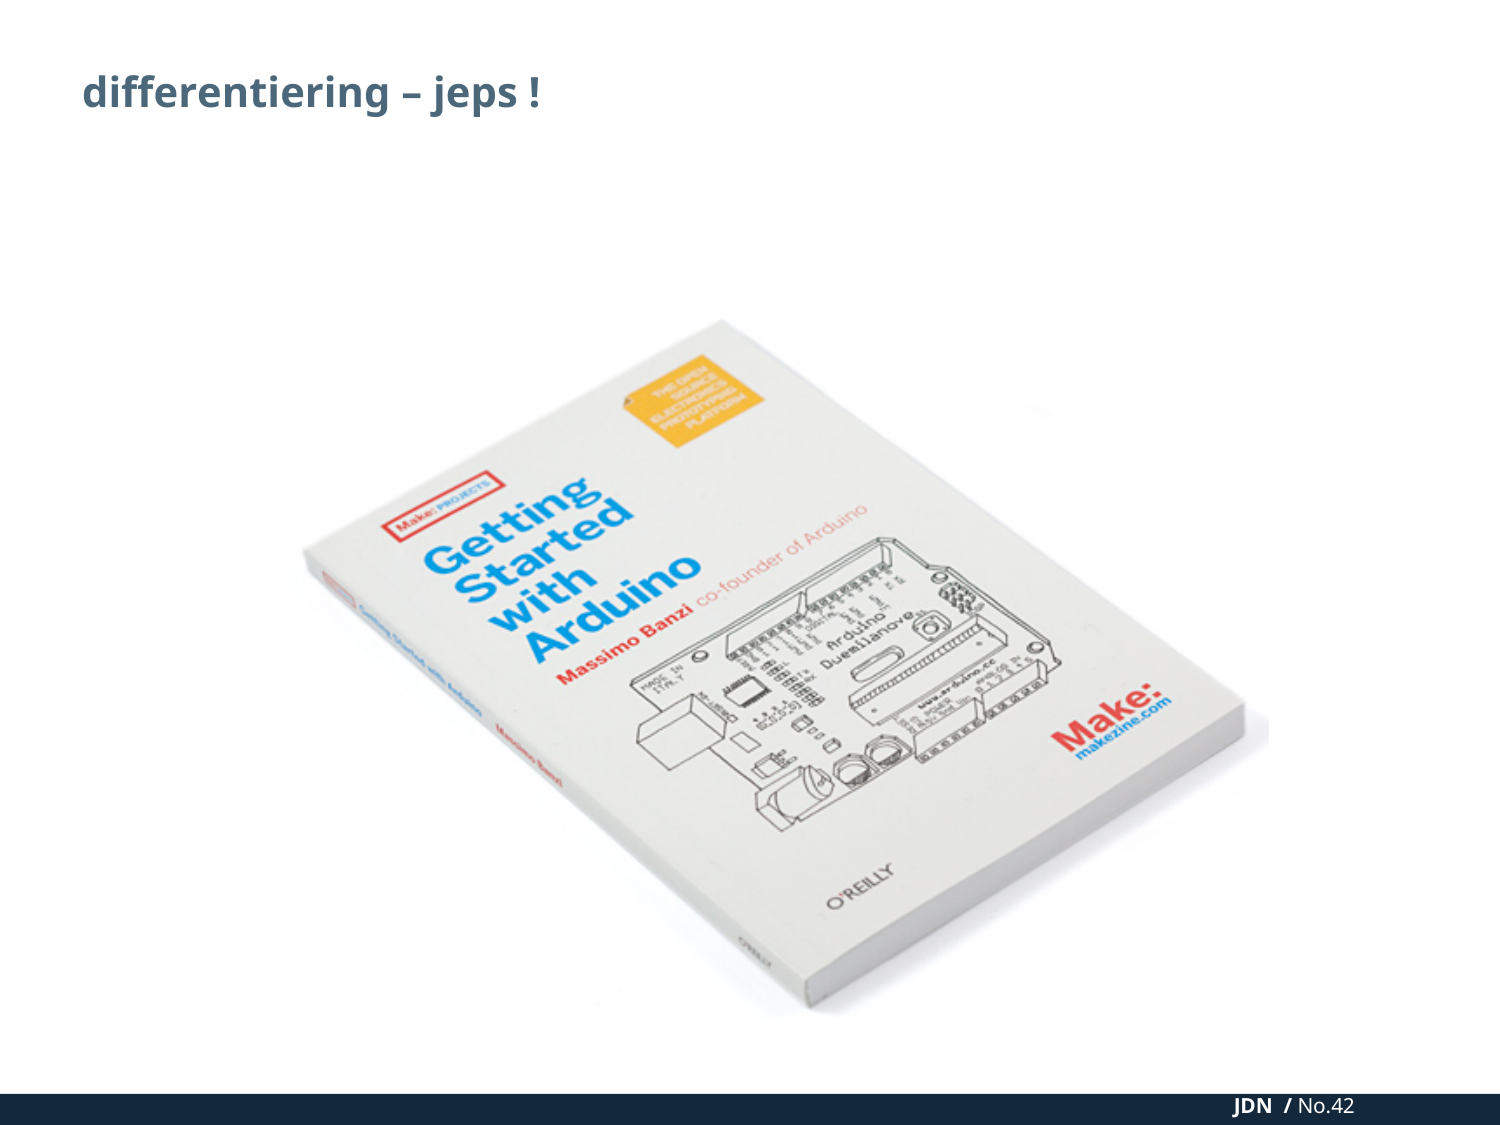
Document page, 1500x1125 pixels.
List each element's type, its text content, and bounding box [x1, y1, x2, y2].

picture [269, 287, 1269, 1030]
title differentiering – jeps ! [67, 34, 1416, 148]
